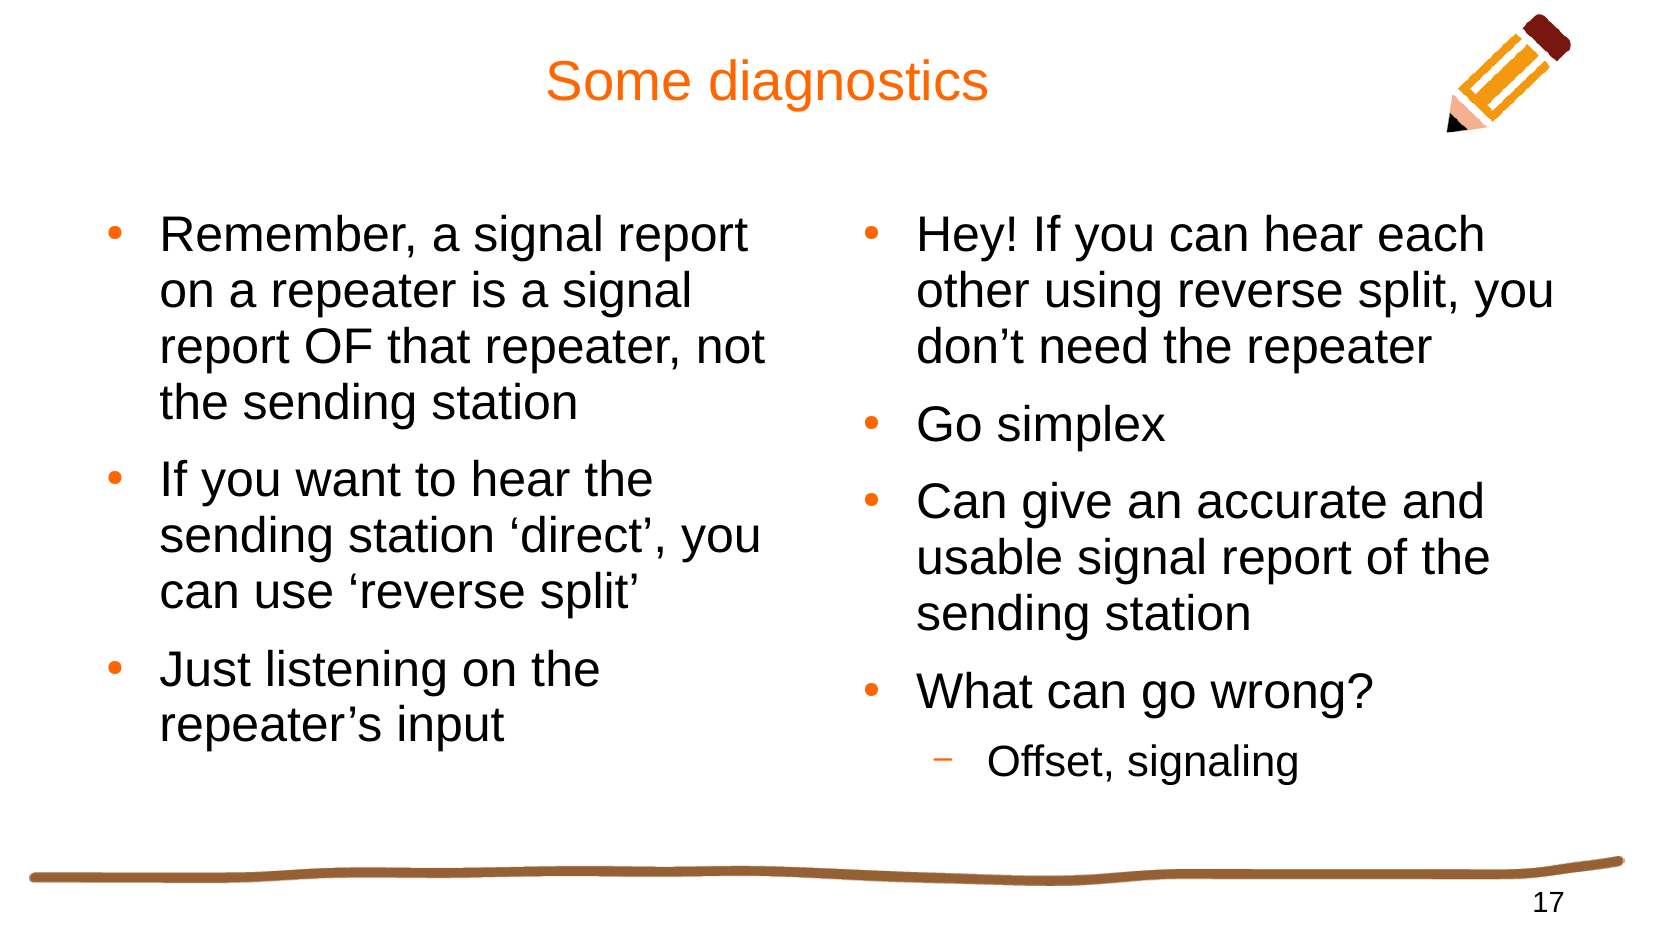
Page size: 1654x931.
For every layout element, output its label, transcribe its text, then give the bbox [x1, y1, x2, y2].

title Some diagnostics [88, 29, 1447, 133]
list Hey! If you can hear each other using reverse split, you don’t need the repeater Go simplex Can give an accurate and usable signal report of the sending station What can go wrong? Offset, signaling [845, 206, 1566, 857]
list Remember, a signal report on a repeater is a signal report OF that repeater, not the sending station If you want to hear the sending station ‘direct’, you can use ‘reverse split’ Just listening on the repeater’s input [88, 206, 809, 857]
picture [1446, 14, 1571, 133]
picture [29, 856, 1625, 886]
